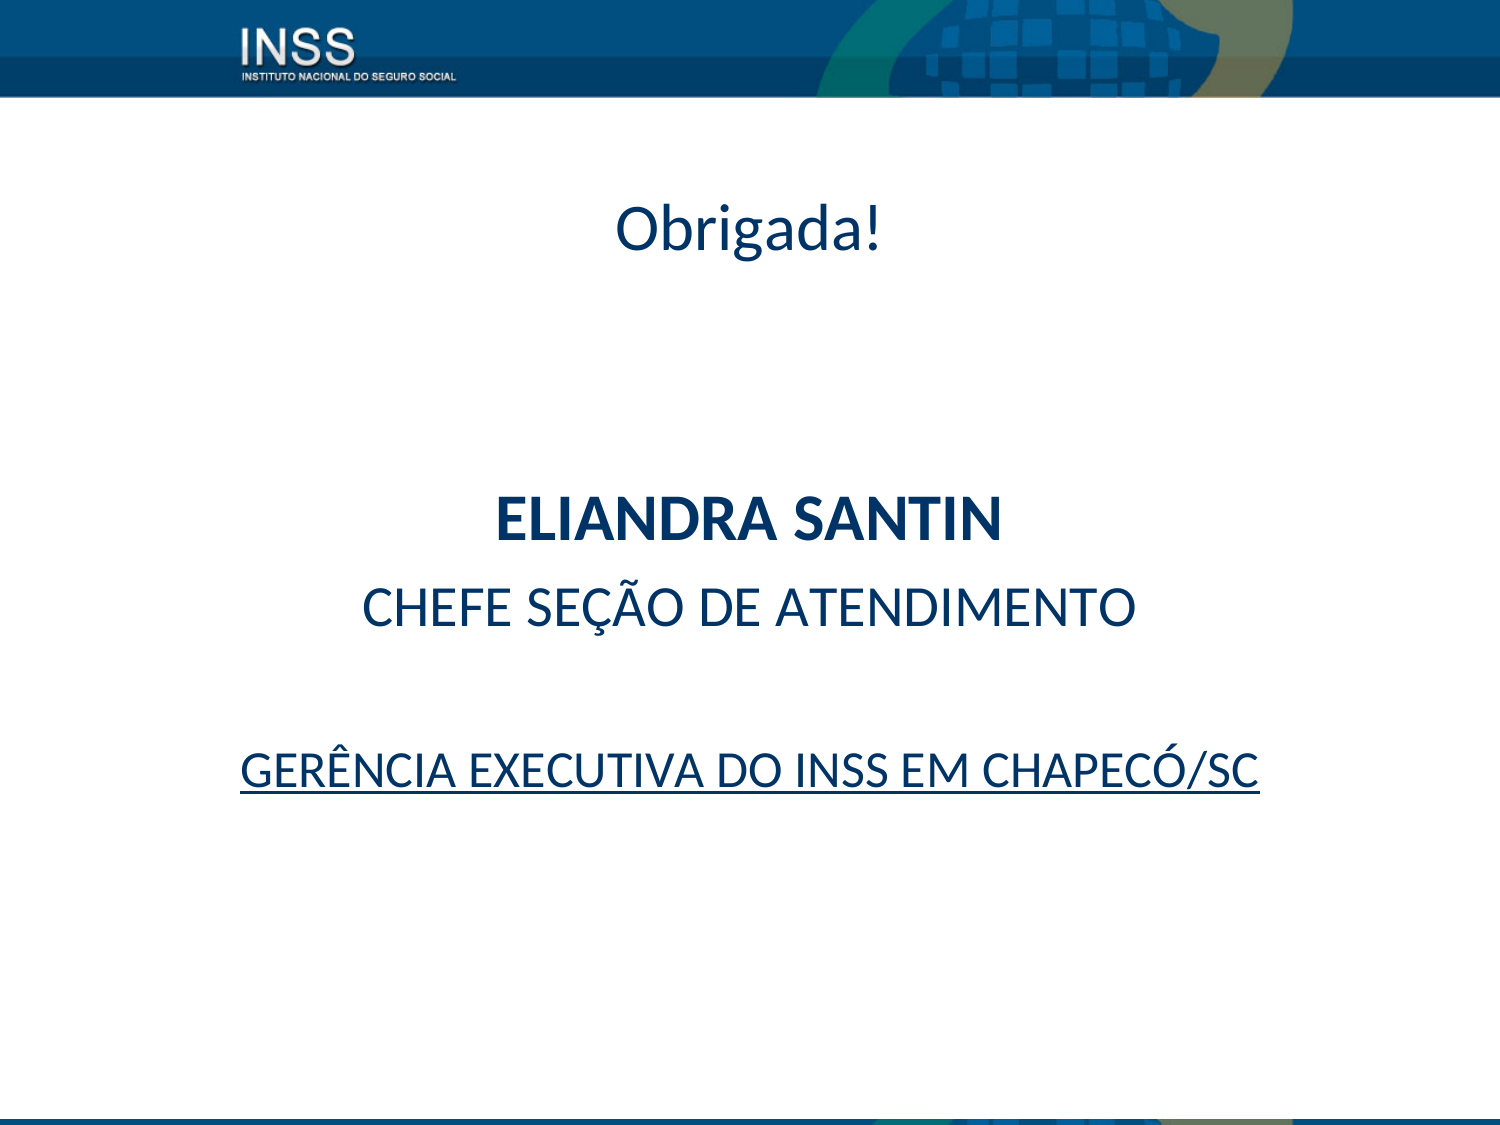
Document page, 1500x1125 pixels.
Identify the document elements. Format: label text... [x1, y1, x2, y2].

picture [0, 1119, 874, 1125]
picture [876, 1119, 951, 1125]
text_box Obrigada! ELIANDRA SANTIN CHEFE SEÇÃO DE ATENDIMENTO GERÊNCIA EXECUTIVA DO INSS EM CHAPECÓ/SC [46, 175, 1454, 1038]
picture [0, 0, 1500, 98]
picture [955, 1119, 1500, 1125]
